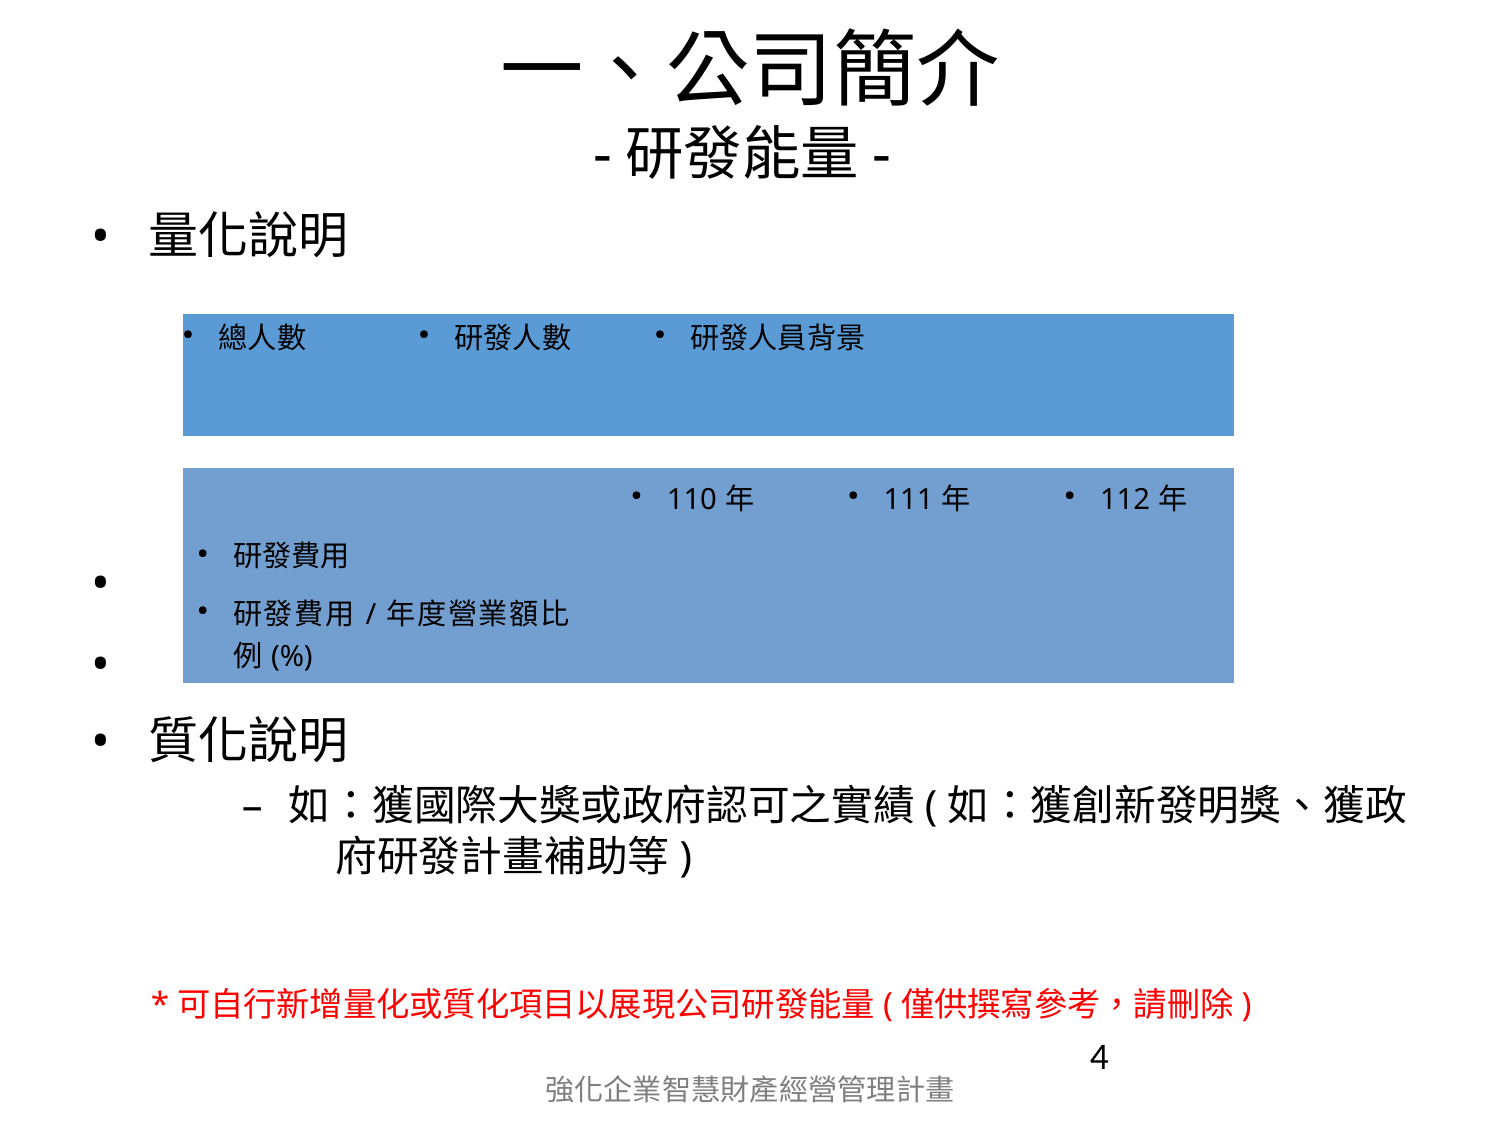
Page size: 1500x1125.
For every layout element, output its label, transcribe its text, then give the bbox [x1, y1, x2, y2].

table_cell [183, 368, 419, 436]
table_cell [585, 525, 801, 583]
text_box 4 [1074, 1024, 1426, 1103]
table_cell 研發費用 [183, 525, 585, 583]
table_cell [419, 368, 655, 436]
table_cell [801, 583, 1018, 683]
table_cell [801, 525, 1018, 583]
table_header [183, 468, 585, 525]
table_header 112年 [1018, 468, 1234, 525]
table_cell 研發費用/年度營業額比例(%) [183, 583, 585, 683]
title 一、公司簡介 -研發能量- [75, 7, 1426, 195]
table_cell [585, 583, 801, 683]
table_header 總人數 [183, 314, 419, 368]
table_cell [1018, 525, 1234, 583]
list 量化說明 質化說明 如：獲國際大獎或政府認可之實績(如：獲創新發明獎、獲政府研發計畫補助等) [76, 196, 1427, 939]
table_cell [655, 368, 1234, 436]
text_box *可自行新增量化或質化項目以展現公司研發能量(僅供撰寫參考，請刪除) [135, 975, 1270, 1032]
table_header 研發人員背景 [655, 314, 1234, 368]
text_box 強化企業智慧財產經營管理計畫 [512, 1063, 988, 1125]
table_header 研發人數 [419, 314, 655, 368]
table_header 110年 [585, 468, 801, 525]
table_header 111年 [801, 468, 1018, 525]
table_cell [1018, 583, 1234, 683]
